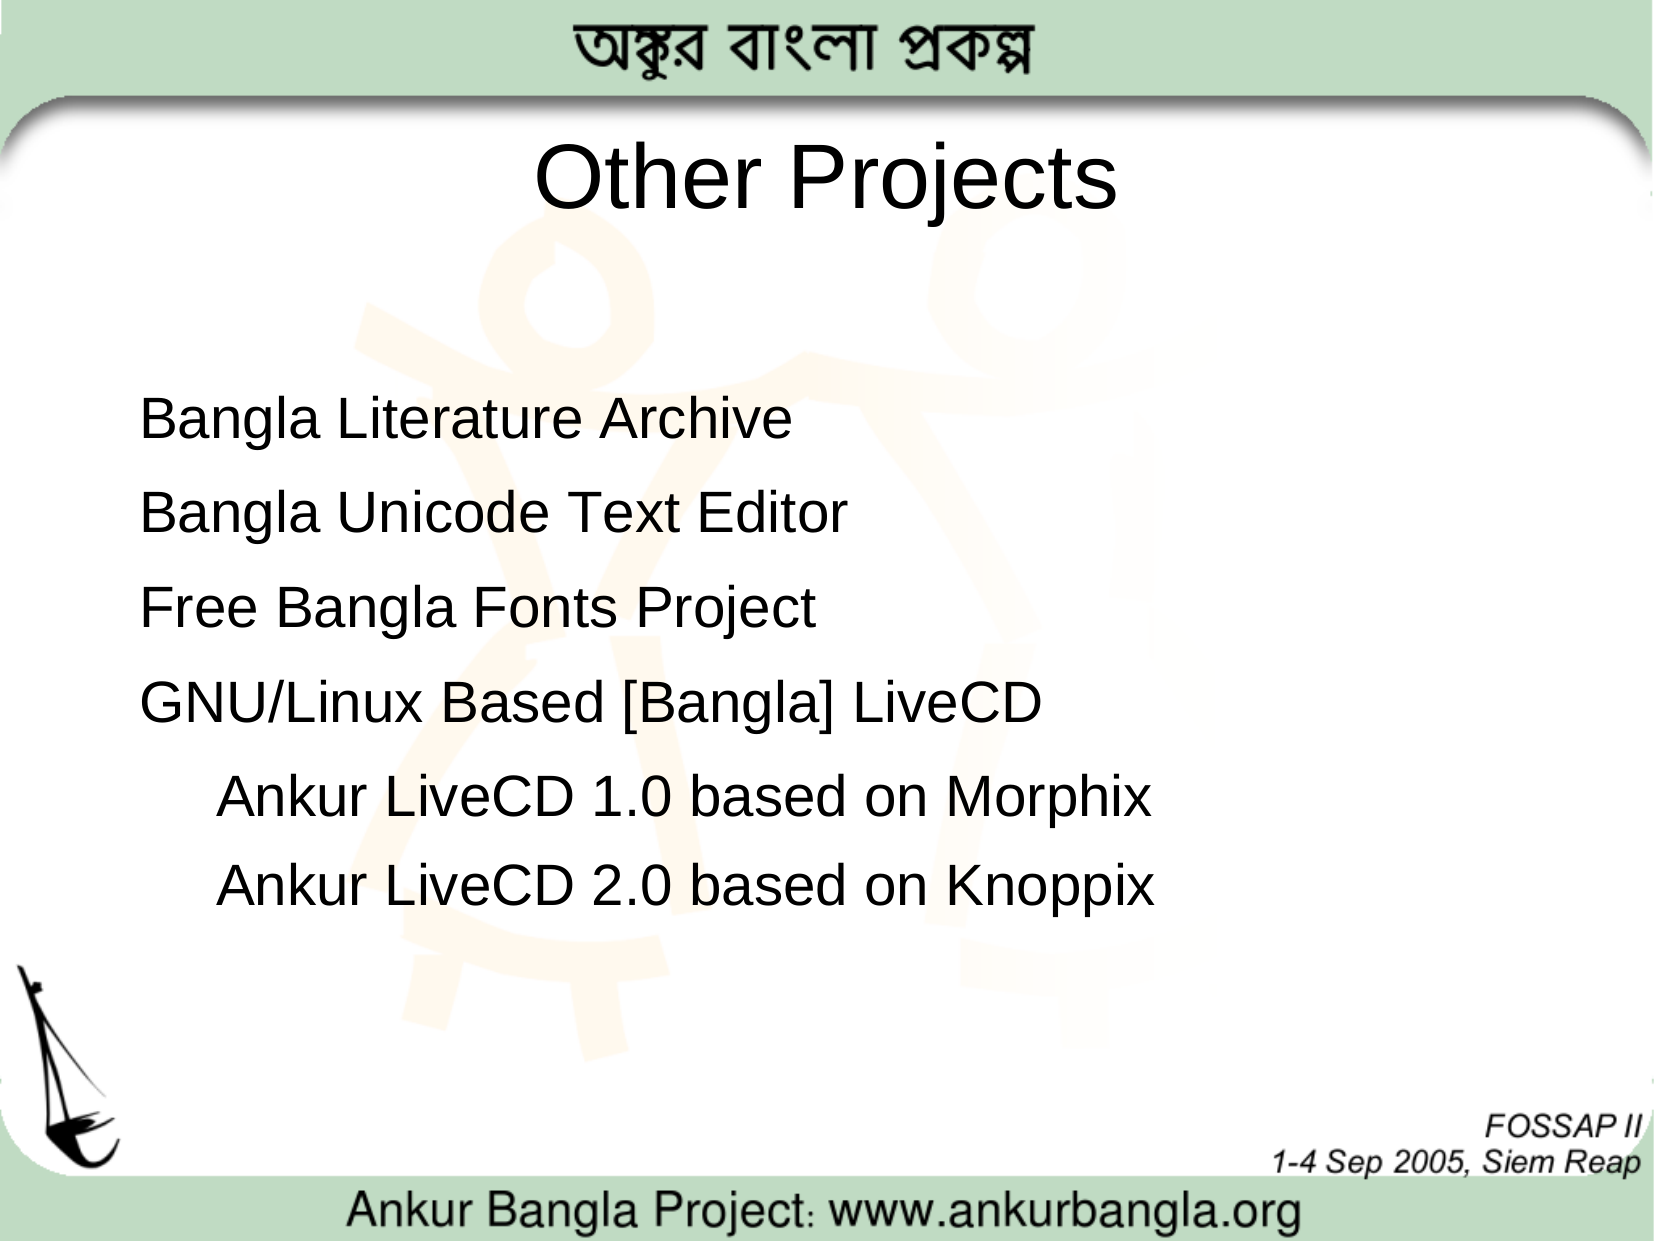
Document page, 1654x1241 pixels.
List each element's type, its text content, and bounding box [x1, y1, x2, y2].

list Bangla Literature Archive Bangla Unicode Text Editor Free Bangla Fonts Project GNU/Linux Based [Bangla] LiveCD Ankur LiveCD 1.0 based on Morphix Ankur LiveCD 2.0 based on Knoppix [121, 385, 1561, 1062]
title Other Projects [82, 73, 1571, 281]
picture [0, 0, 1654, 1241]
